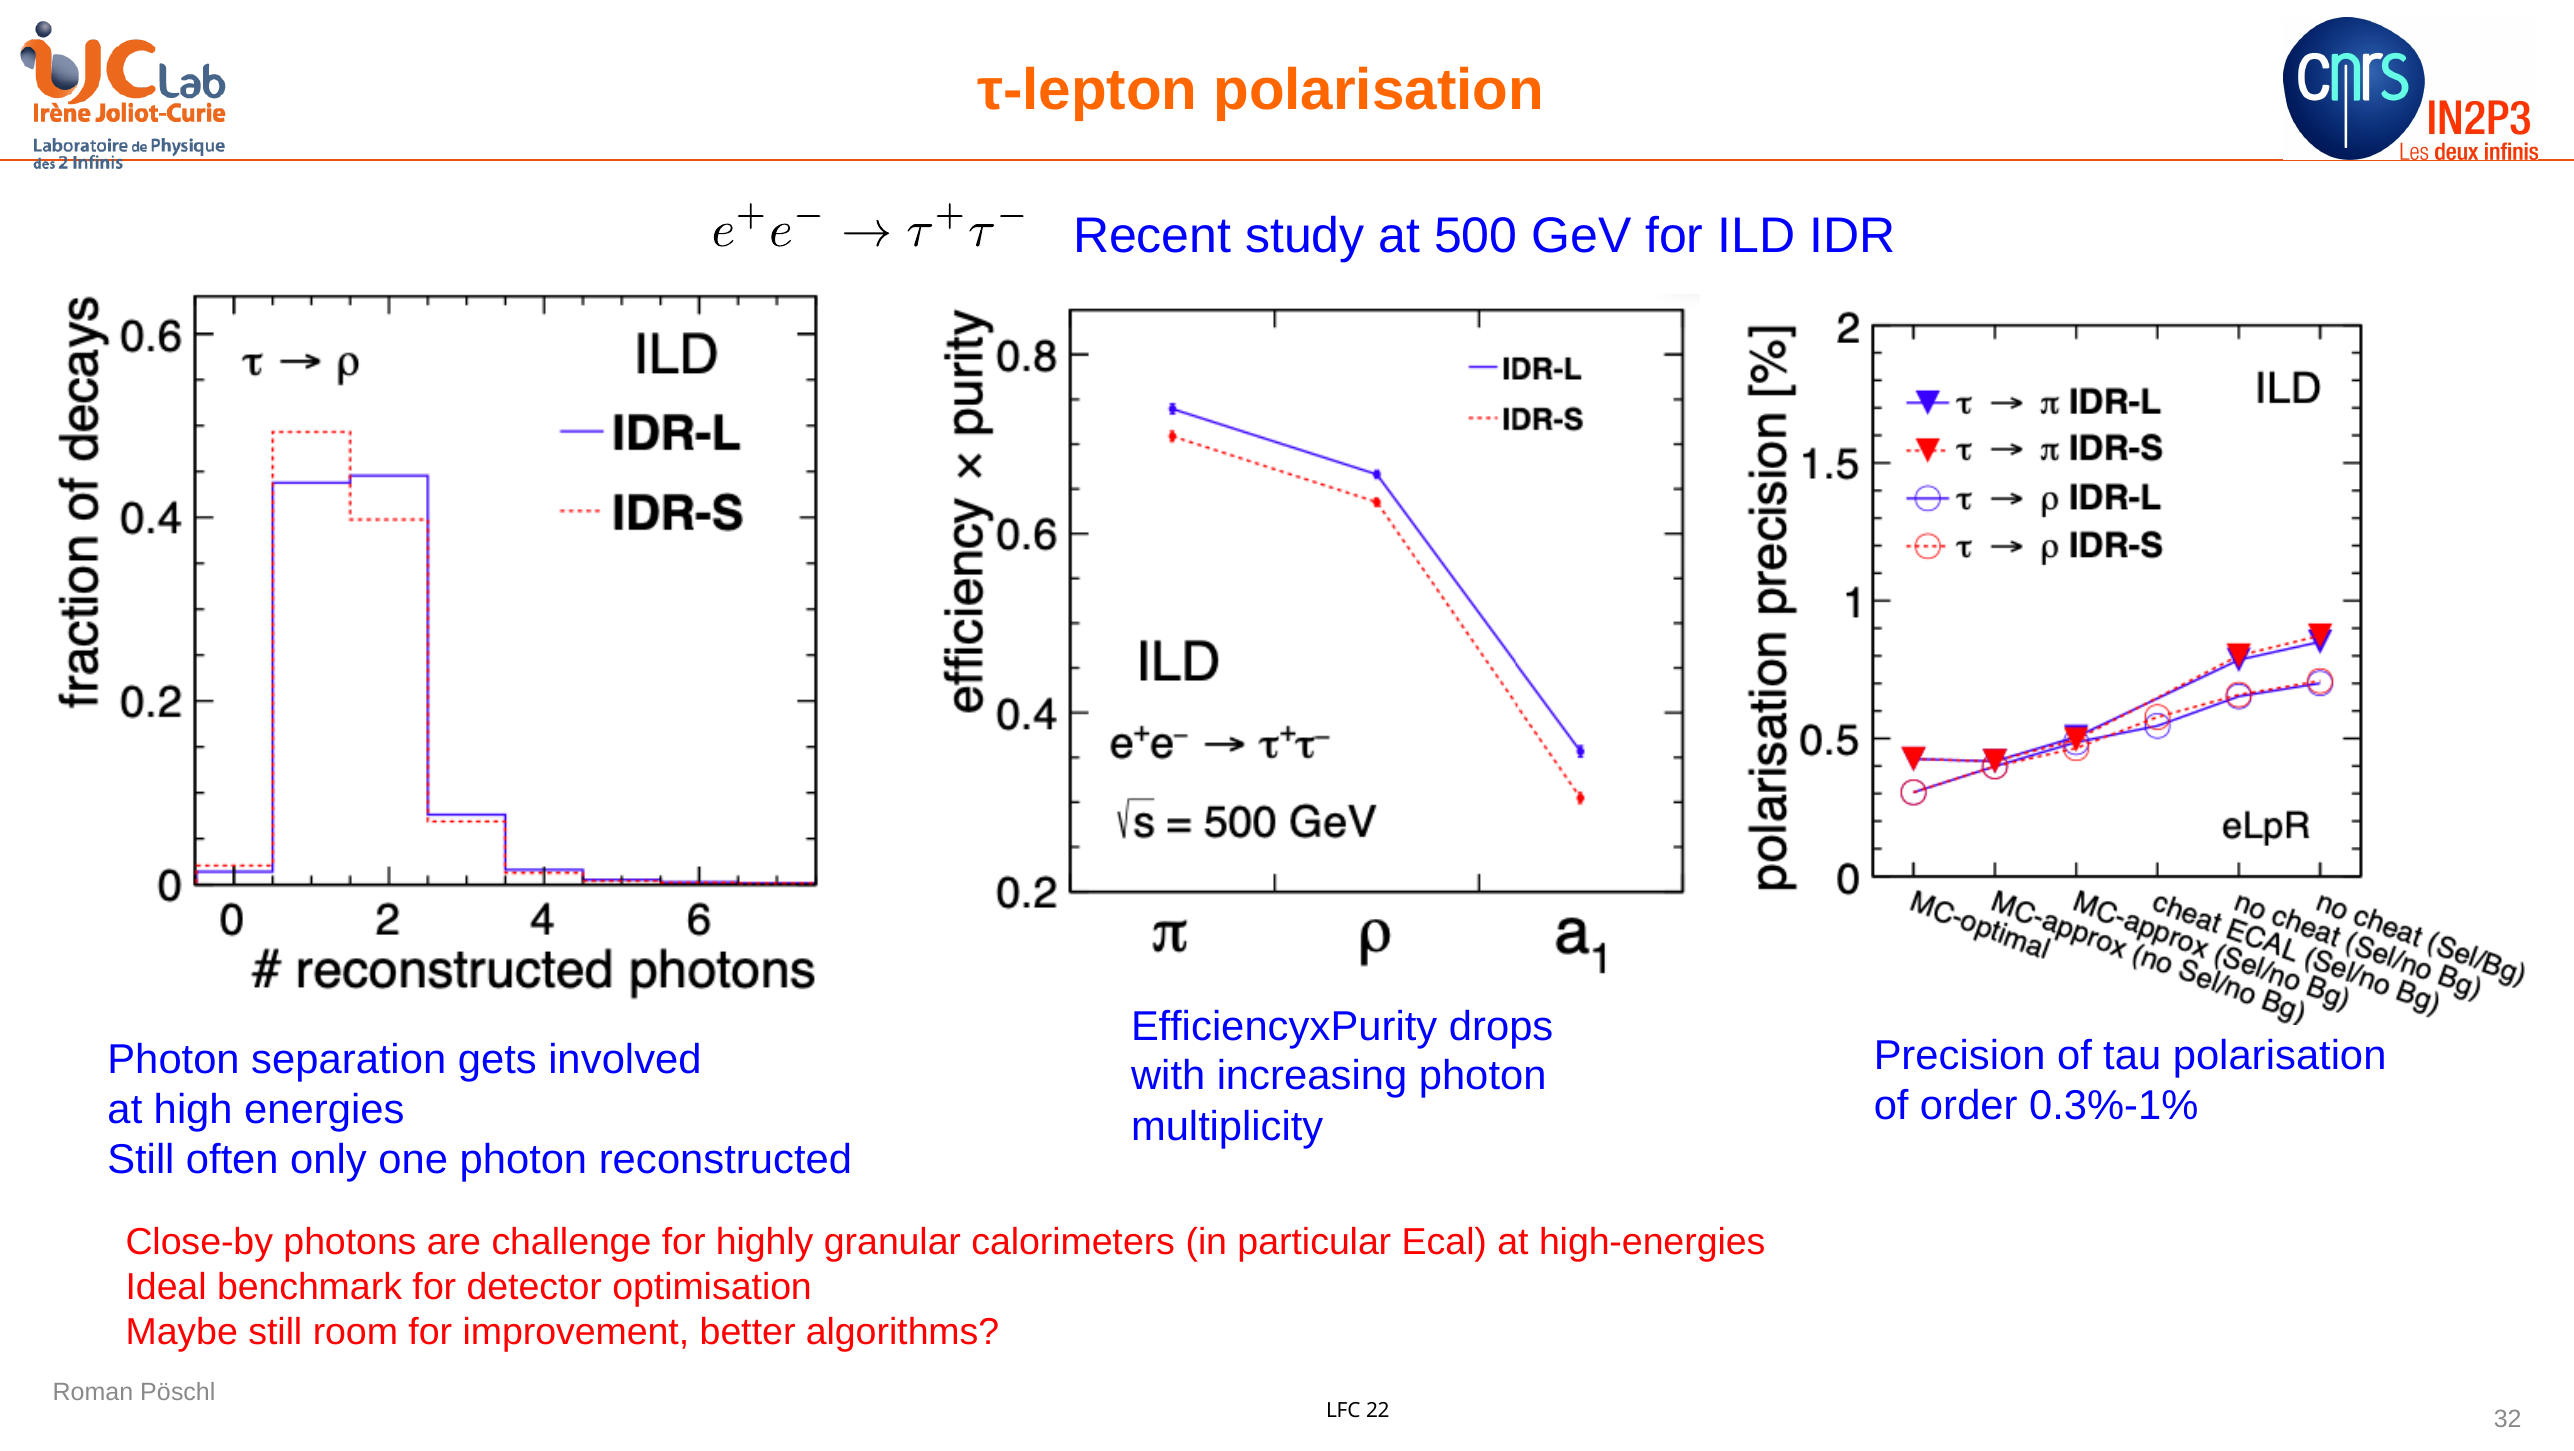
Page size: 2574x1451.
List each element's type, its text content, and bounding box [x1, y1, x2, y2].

text_box Precision of tau polarisation of order 0.3%-1% [1858, 1020, 2402, 1136]
text_box Close-by photons are challenge for highly granular calorimeters (in particular Ecal) at high-energies Ideal benchmark for detector optimisation Maybe still room for improvement, better algorithms? [110, 1209, 2370, 1405]
picture [32, 258, 864, 1020]
picture [4, 6, 241, 184]
title τ-lepton polarisation [102, 40, 2420, 138]
text_box EfficiencyxPurity drops with increasing photon multiplicity [1116, 991, 1616, 1156]
text_box Photon separation gets involved at high energies Still often only one photon reconstructed [92, 1024, 903, 1190]
text_box Recent study at 500 GeV for ILD IDR [1058, 195, 1911, 271]
picture [2283, 17, 2538, 160]
picture [931, 289, 2559, 1026]
picture [711, 202, 1024, 247]
